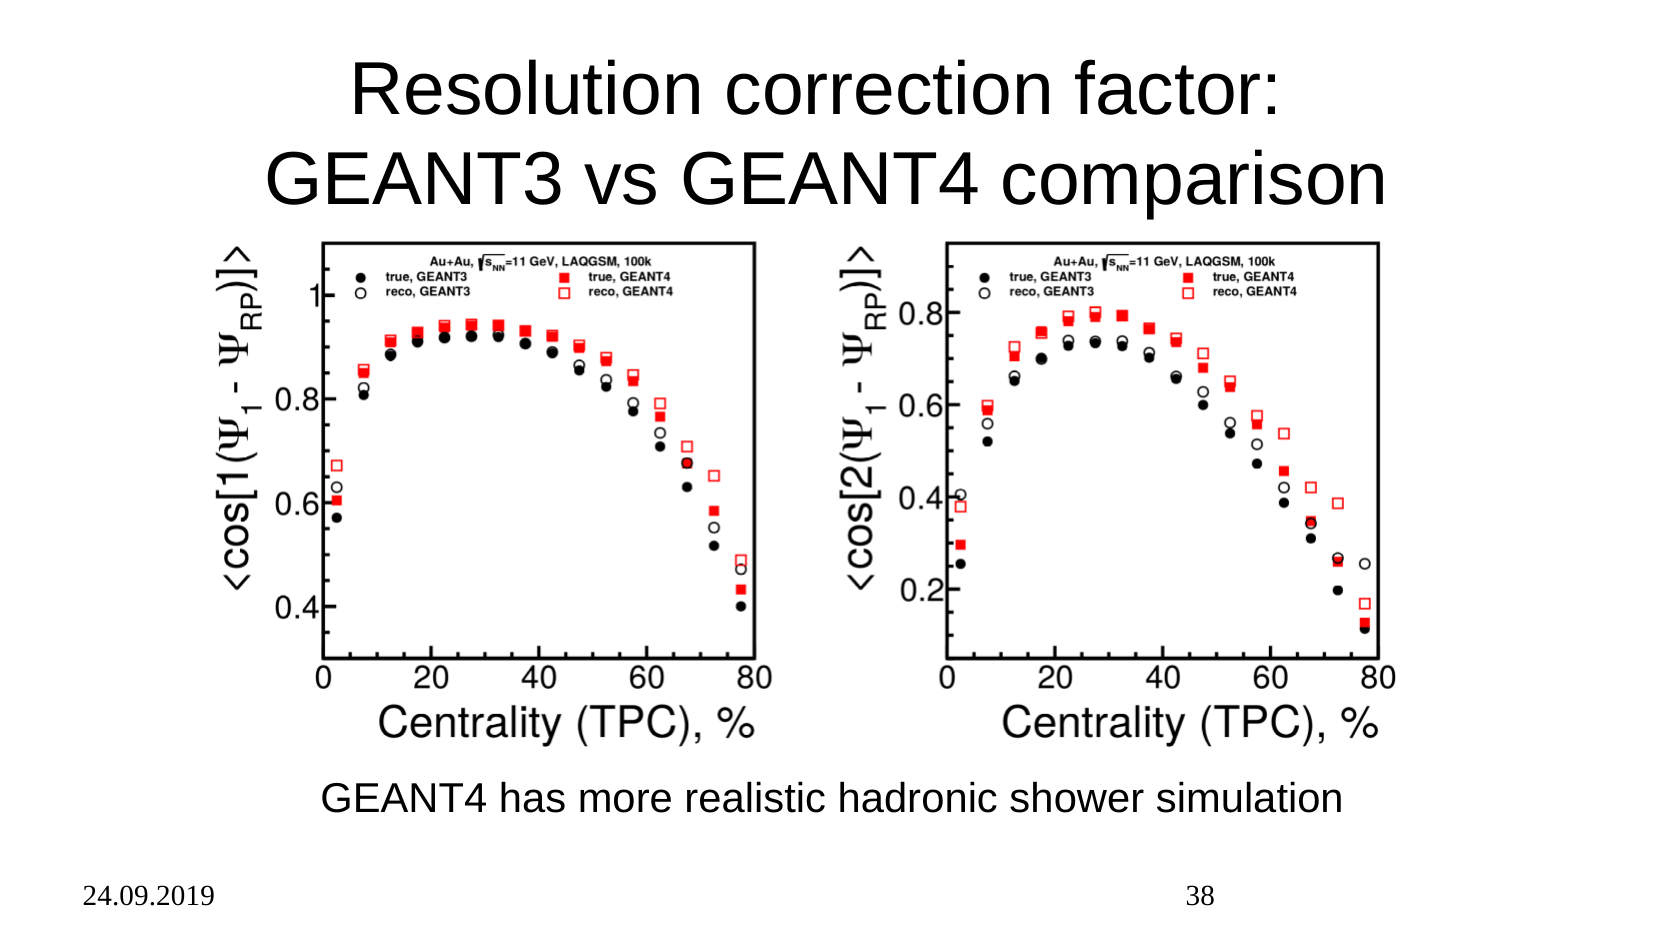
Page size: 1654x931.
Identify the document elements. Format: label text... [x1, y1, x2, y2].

picture [203, 208, 1451, 767]
text_box 24.09.2019 [82, 847, 468, 912]
text_box GEANT4 has more realistic hadronic shower simulation [195, 767, 1471, 830]
text_box [1185, 847, 1571, 912]
title Resolution correction factor: GEANT3 vs GEANT4 comparison [59, 39, 1595, 208]
